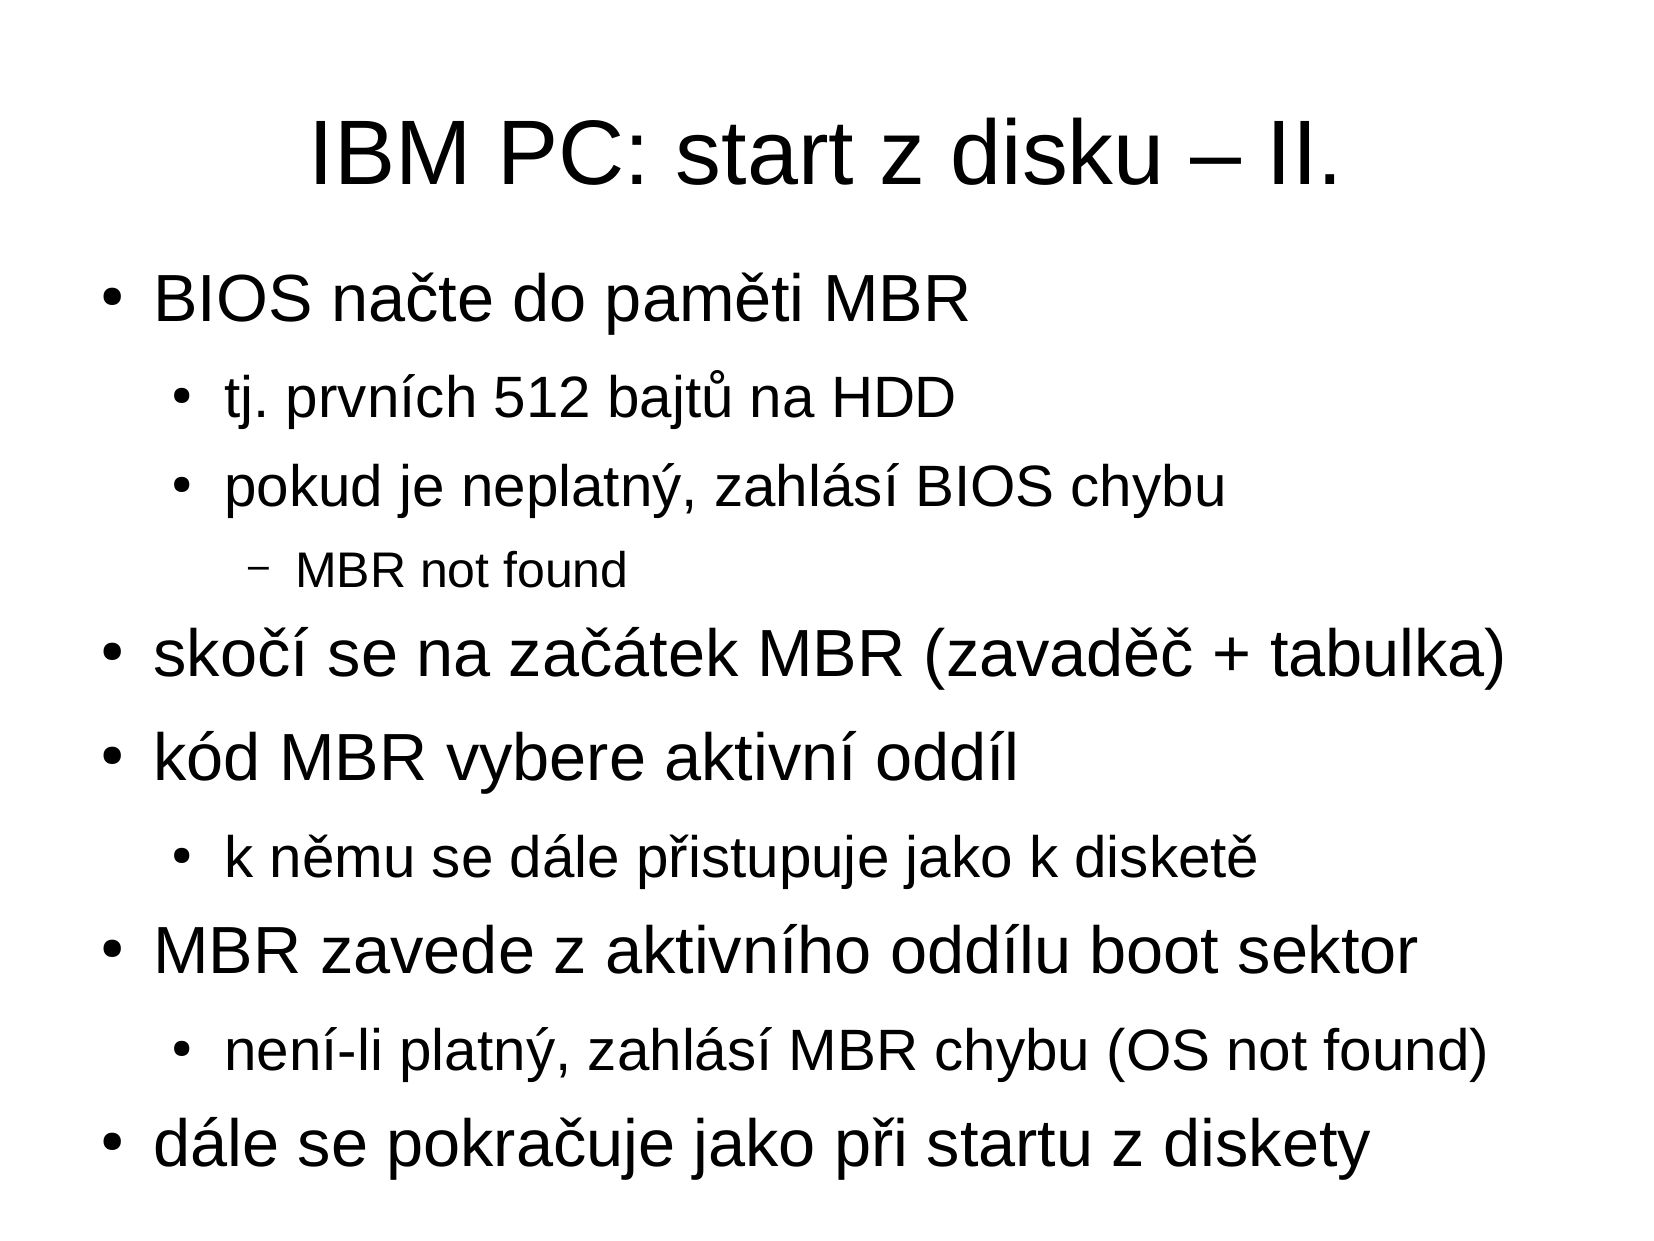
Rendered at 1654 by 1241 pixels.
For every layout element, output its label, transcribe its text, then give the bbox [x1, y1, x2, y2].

list BIOS načte do paměti MBR tj. prvních 512 bajtů na HDD pokud je neplatný, zahlásí BIOS chybu MBR not found skočí se na začátek MBR (zavaděč + tabulka) kód MBR vybere aktivní oddíl k němu se dále přistupuje jako k disketě MBR zavede z aktivního oddílu boot sektor není-li platný, zahlásí MBR chybu (OS not found) dále se pokračuje jako při startu z diskety [82, 260, 1571, 1181]
title IBM PC: start z disku – II. [82, 56, 1571, 250]
